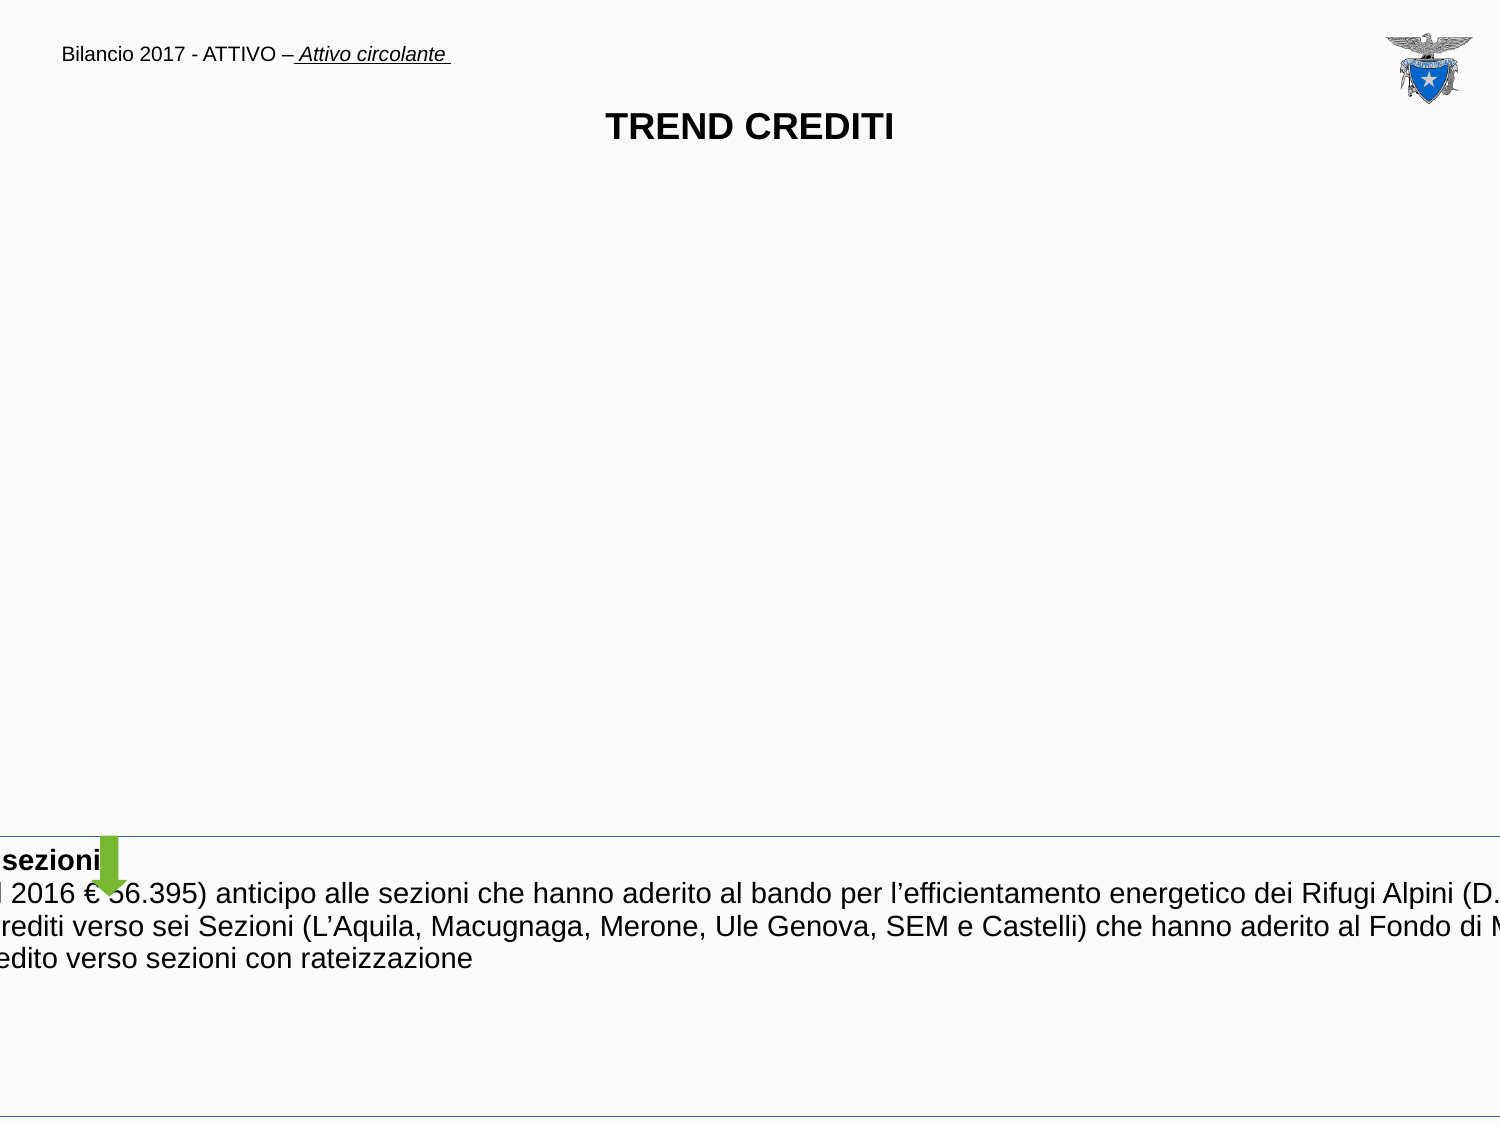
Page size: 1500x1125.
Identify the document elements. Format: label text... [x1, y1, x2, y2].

text_box Crediti Verso sezioni € 1.832 (nel 2016 € 56.395) anticipo alle sezioni che hanno aderito al bando per l’efficientamento energetico dei Rifugi Alpini (D.M. 2 agosto 2012) € 226.407 crediti verso sei Sezioni (L’Aquila, Macugnaga, Merone, Ule Genova, SEM e Castelli) che hanno aderito al Fondo di Mutualità, € 48.328 credito verso sezioni con rateizzazione [126, 836, 1427, 1117]
picture [1382, 29, 1477, 112]
text_box Bilancio 2017 - ATTIVO – Attivo circolante [46, 35, 516, 76]
text_box TREND CREDITI [259, 105, 1241, 147]
text_box [92, 836, 126, 896]
